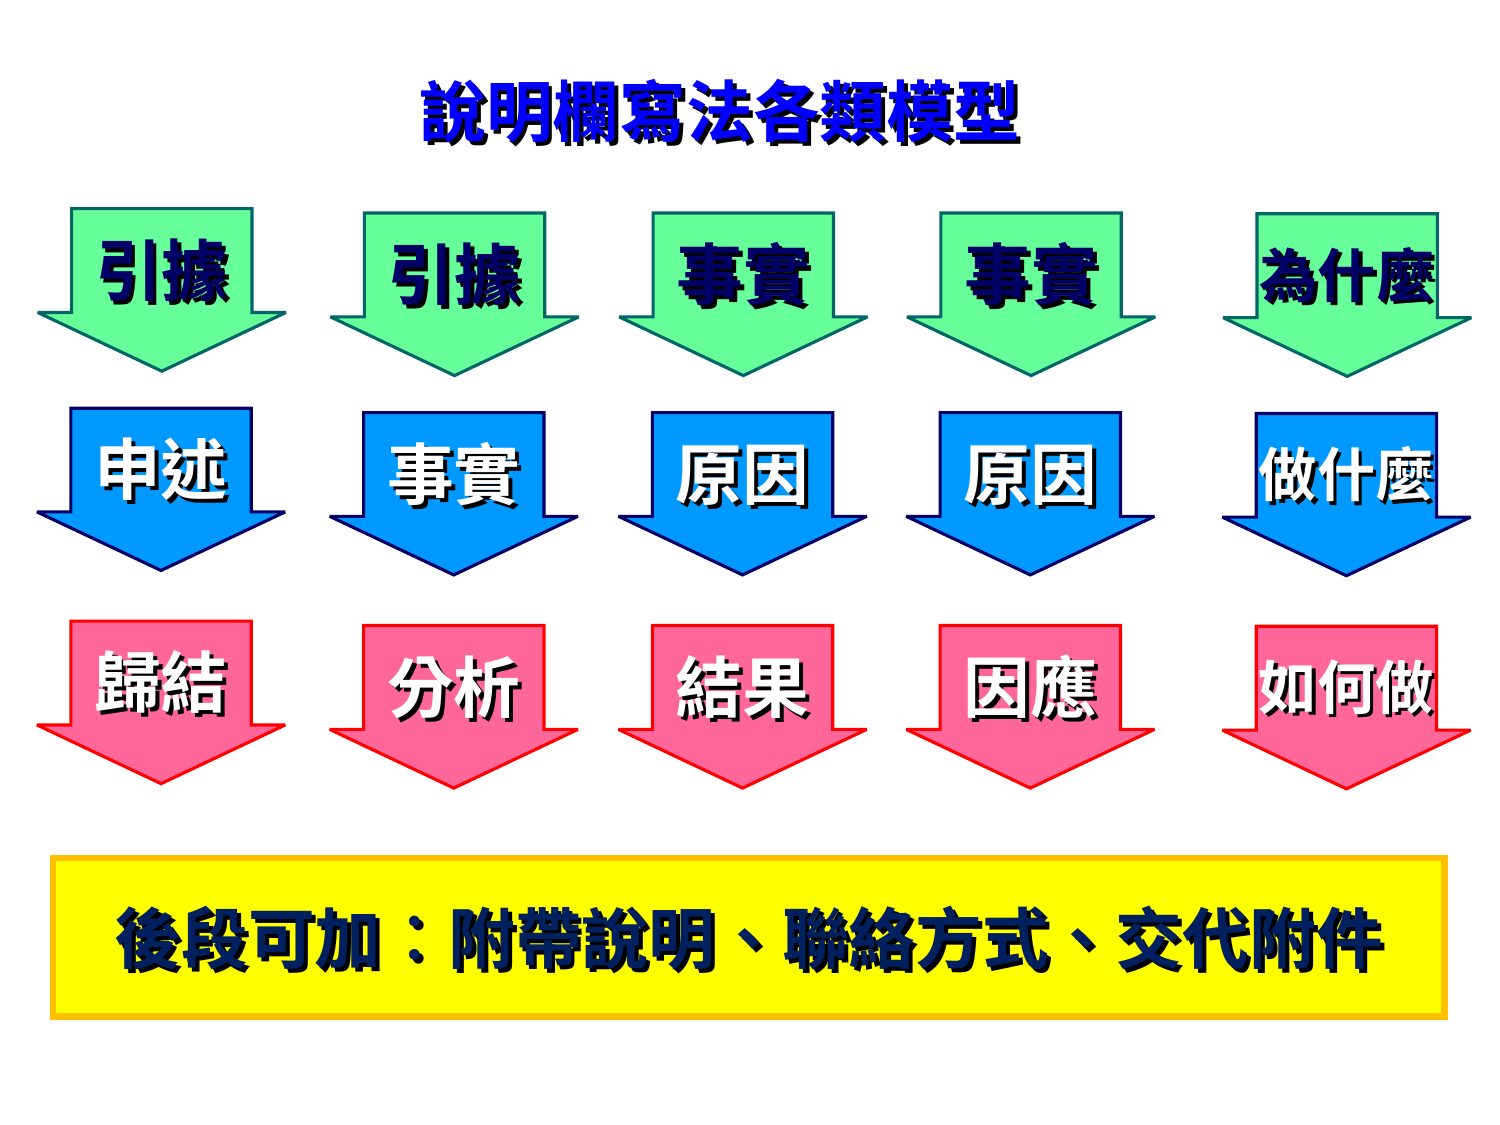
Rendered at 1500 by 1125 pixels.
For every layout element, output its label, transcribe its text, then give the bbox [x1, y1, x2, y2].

text_box 後段可加︰附帶說明、聯絡方式、交代附件 [53, 858, 1445, 1017]
text_box 歸結 [36, 621, 286, 784]
text_box 分析 [329, 625, 578, 789]
text_box 結果 [618, 625, 867, 789]
text_box 為什麼 [1223, 213, 1472, 377]
text_box 事實 [907, 213, 1156, 376]
text_box 事實 [329, 412, 578, 575]
text_box 事實 [619, 213, 868, 376]
text_box 說明欄寫法各類模型 [295, 31, 1145, 188]
text_box 引據 [37, 208, 286, 372]
text_box 原因 [906, 412, 1155, 575]
text_box 引據 [330, 213, 579, 376]
text_box 因應 [906, 625, 1155, 789]
text_box 做什麼 [1222, 413, 1471, 576]
text_box 申述 [36, 408, 286, 571]
text_box 原因 [618, 412, 867, 575]
text_box 如何做 [1222, 626, 1471, 789]
